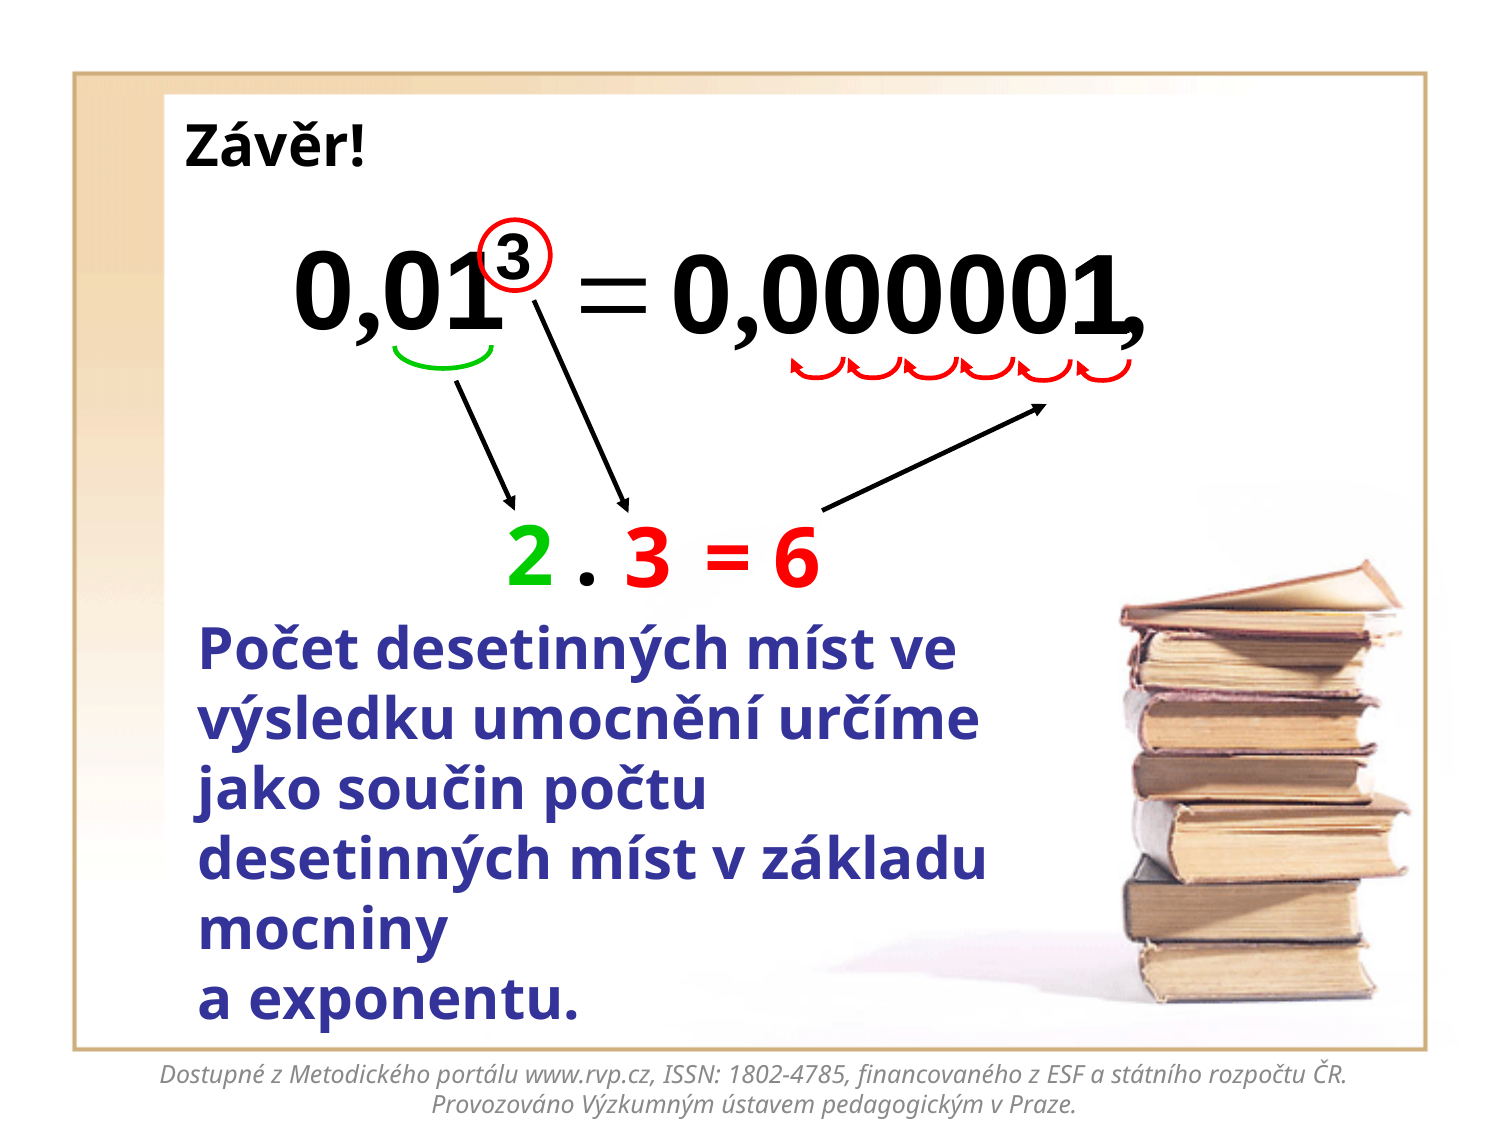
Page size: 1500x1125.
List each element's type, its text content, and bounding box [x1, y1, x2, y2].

text_box Počet desetinných míst ve výsledku umocnění určíme jako součin počtu desetinných míst v základu mocniny a exponentu. [183, 725, 1093, 917]
text_box = 6 [689, 489, 1163, 620]
text_box Závěr! [171, 89, 798, 197]
chart [656, 230, 1164, 381]
chart [278, 208, 652, 377]
text_box 3 [609, 489, 689, 620]
text_box 2 . [491, 486, 614, 617]
picture [0, 0, 1500, 1125]
